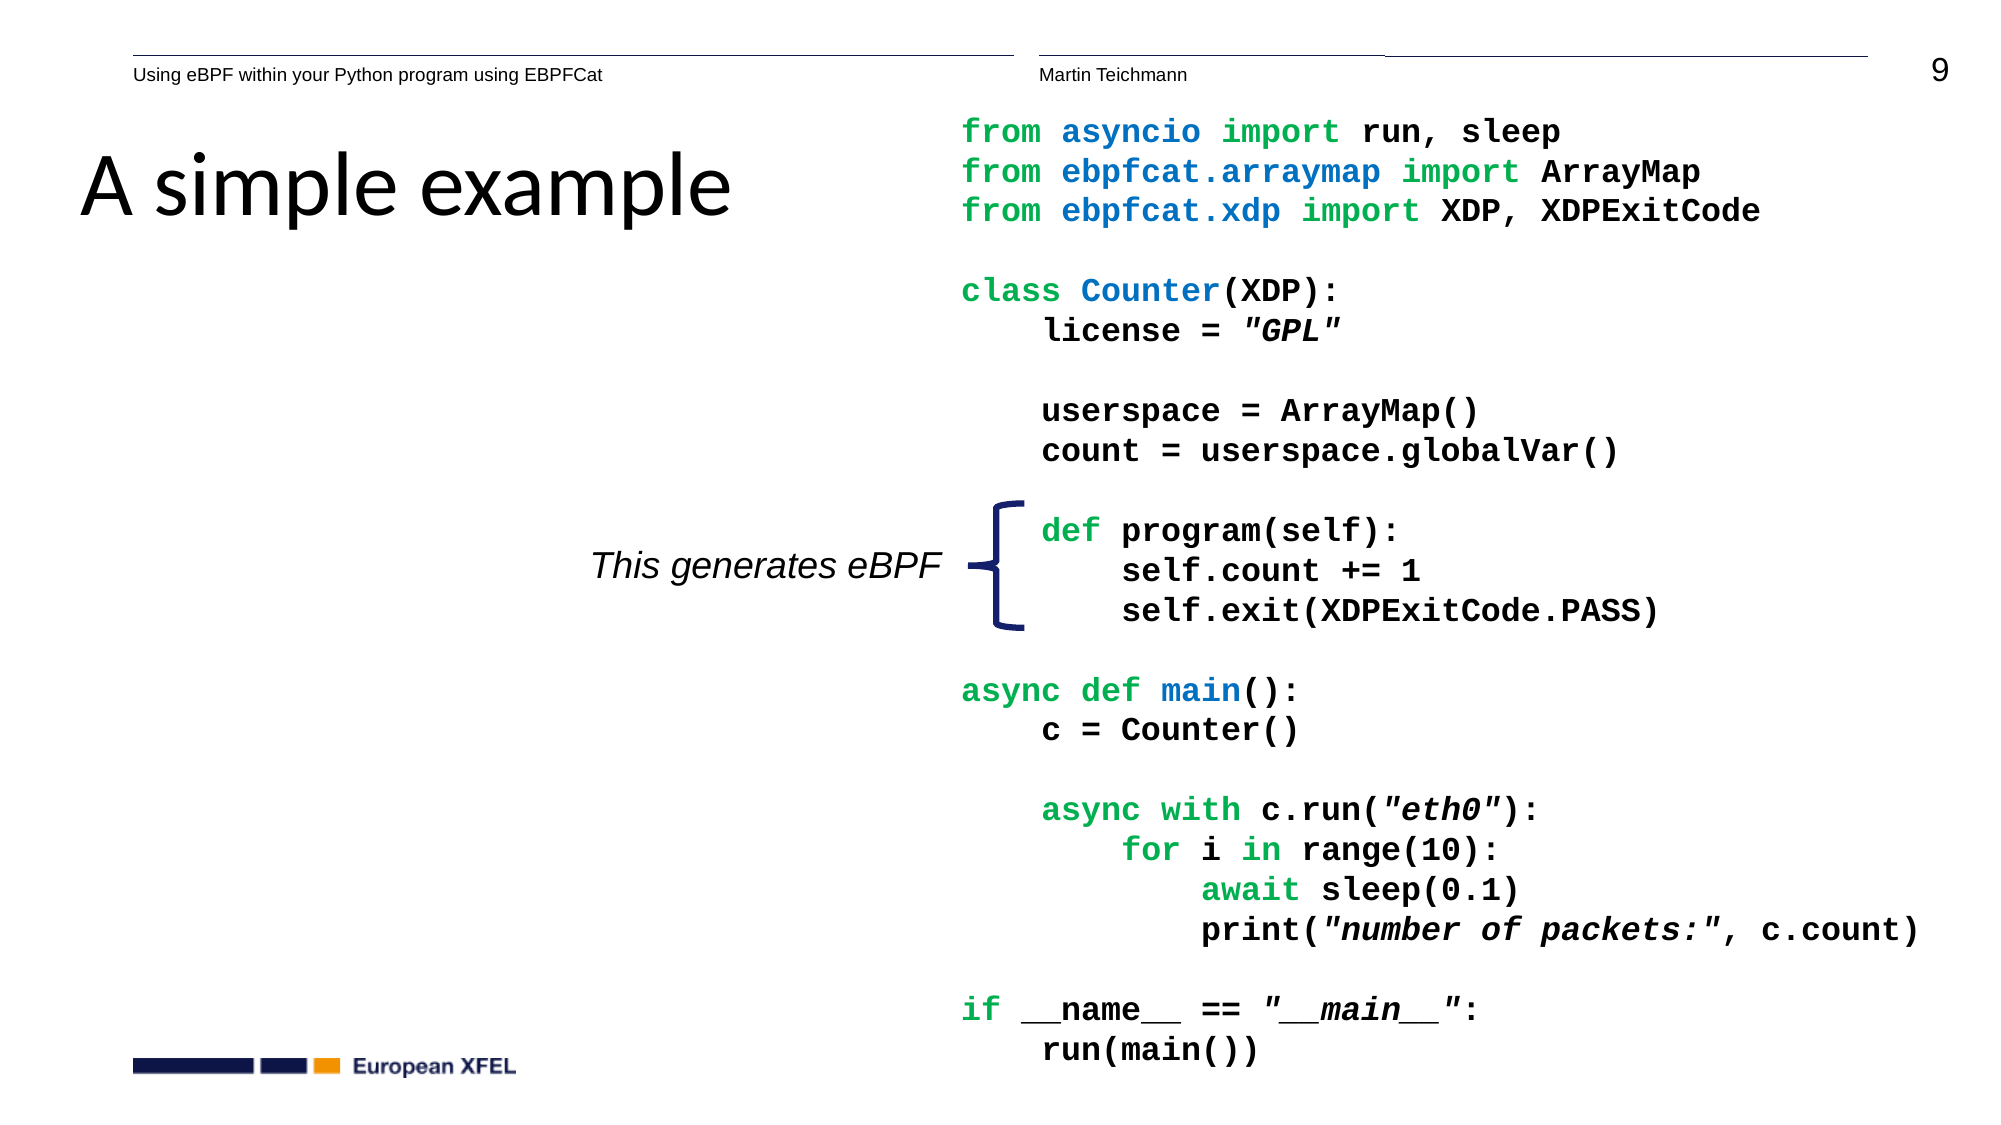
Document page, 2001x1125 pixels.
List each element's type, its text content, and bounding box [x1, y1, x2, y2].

text_box from asyncio import run, sleep from ebpfcat.arraymap import ArrayMap from ebpfcat.xdp import XDP, XDPExitCode class Counter(XDP): license = "GPL" userspace = ArrayMap() count = userspace.globalVar() def program(self): self.count += 1 self.exit(XDPExitCode.PASS) async def main(): c = Counter() async with c.run("eth0"): for i in range(10): await sleep(0.1) print("number of packets:", c.count) if __name__ == "__main__": run(main()) [946, 101, 1954, 1105]
picture [133, 1058, 516, 1078]
title A simple example [0, 115, 817, 243]
text_box This generates eBPF [574, 533, 957, 594]
